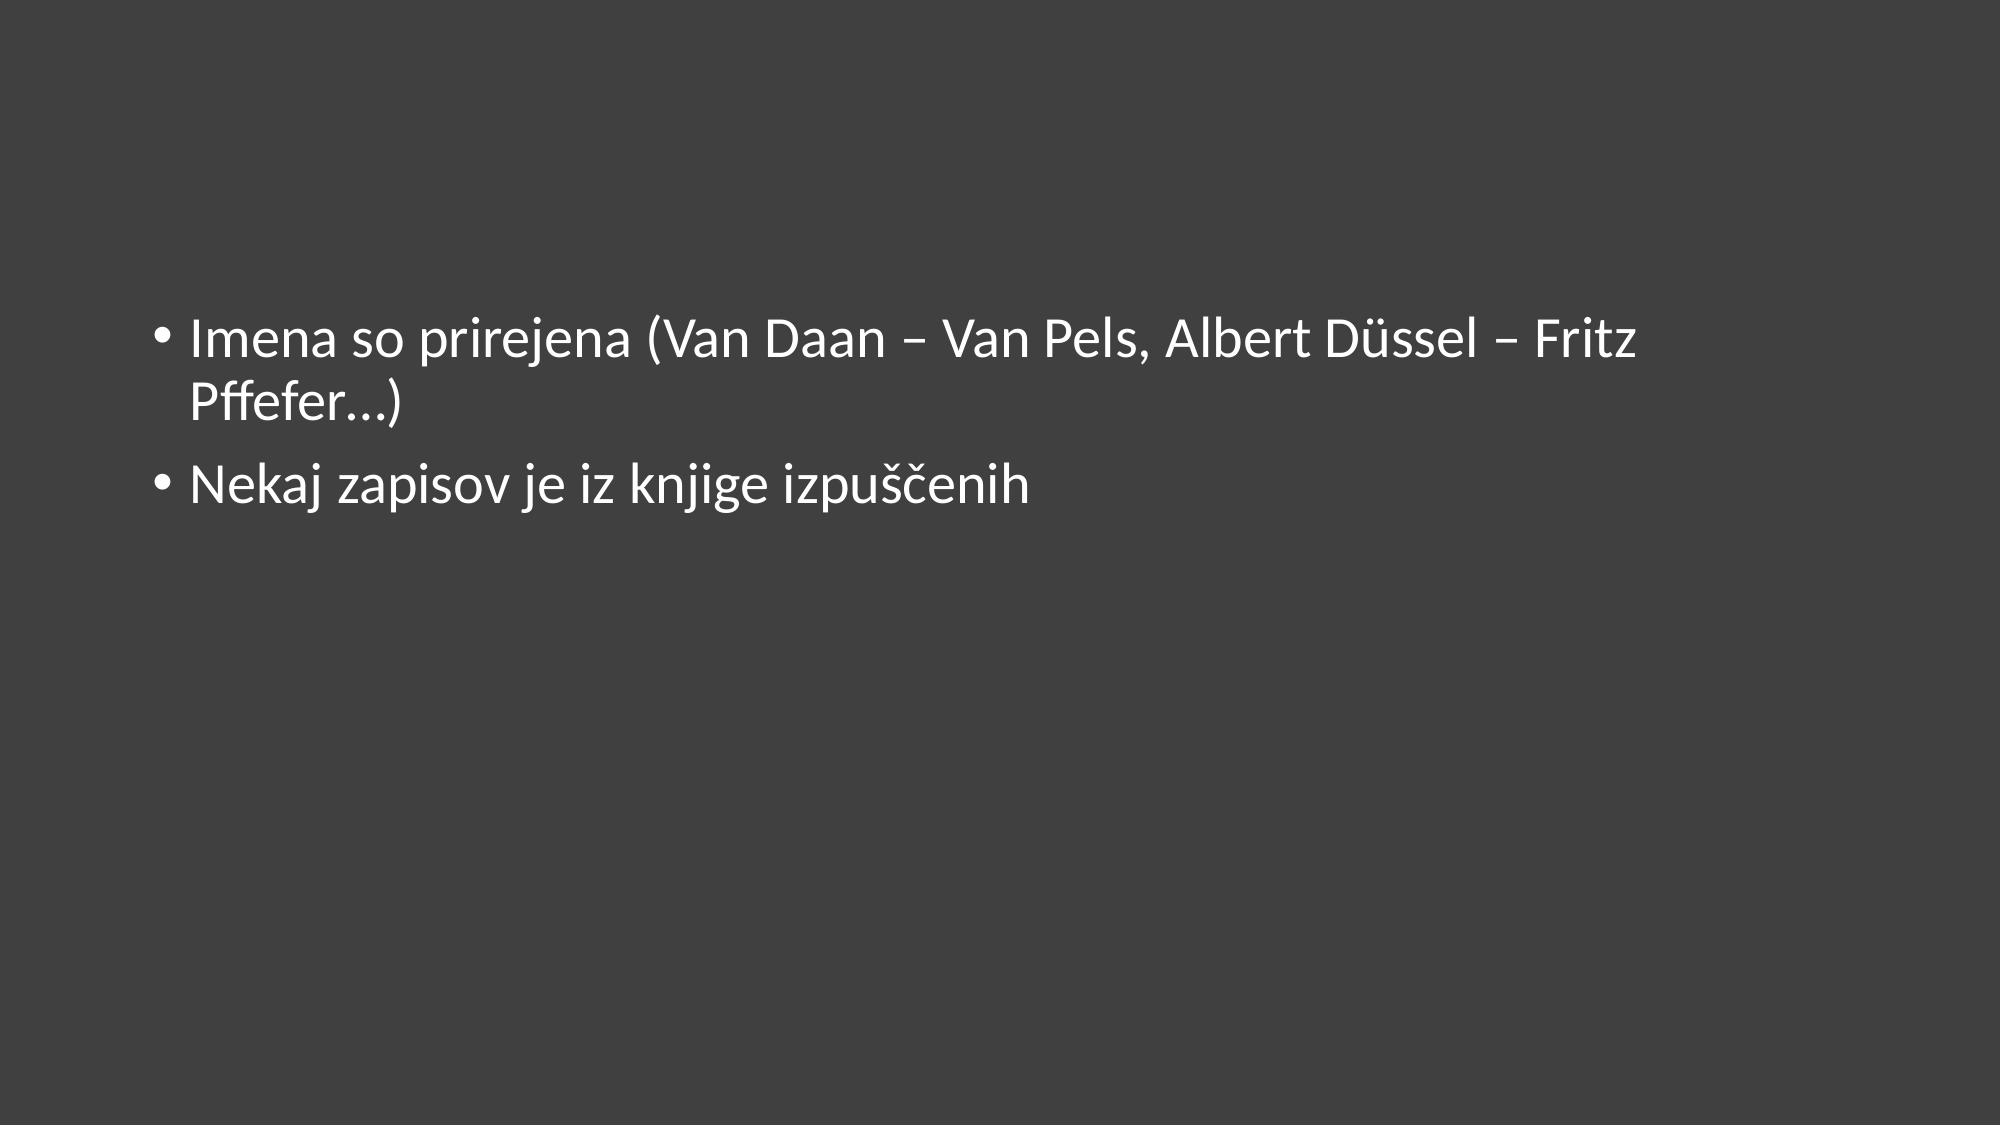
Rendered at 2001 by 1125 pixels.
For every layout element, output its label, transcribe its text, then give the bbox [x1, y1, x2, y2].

list Imena so prirejena (Van Daan – Van Pels, Albert Düssel – Fritz Pffefer…) Nekaj zapisov je iz knjige izpuščenih [137, 299, 1863, 1014]
